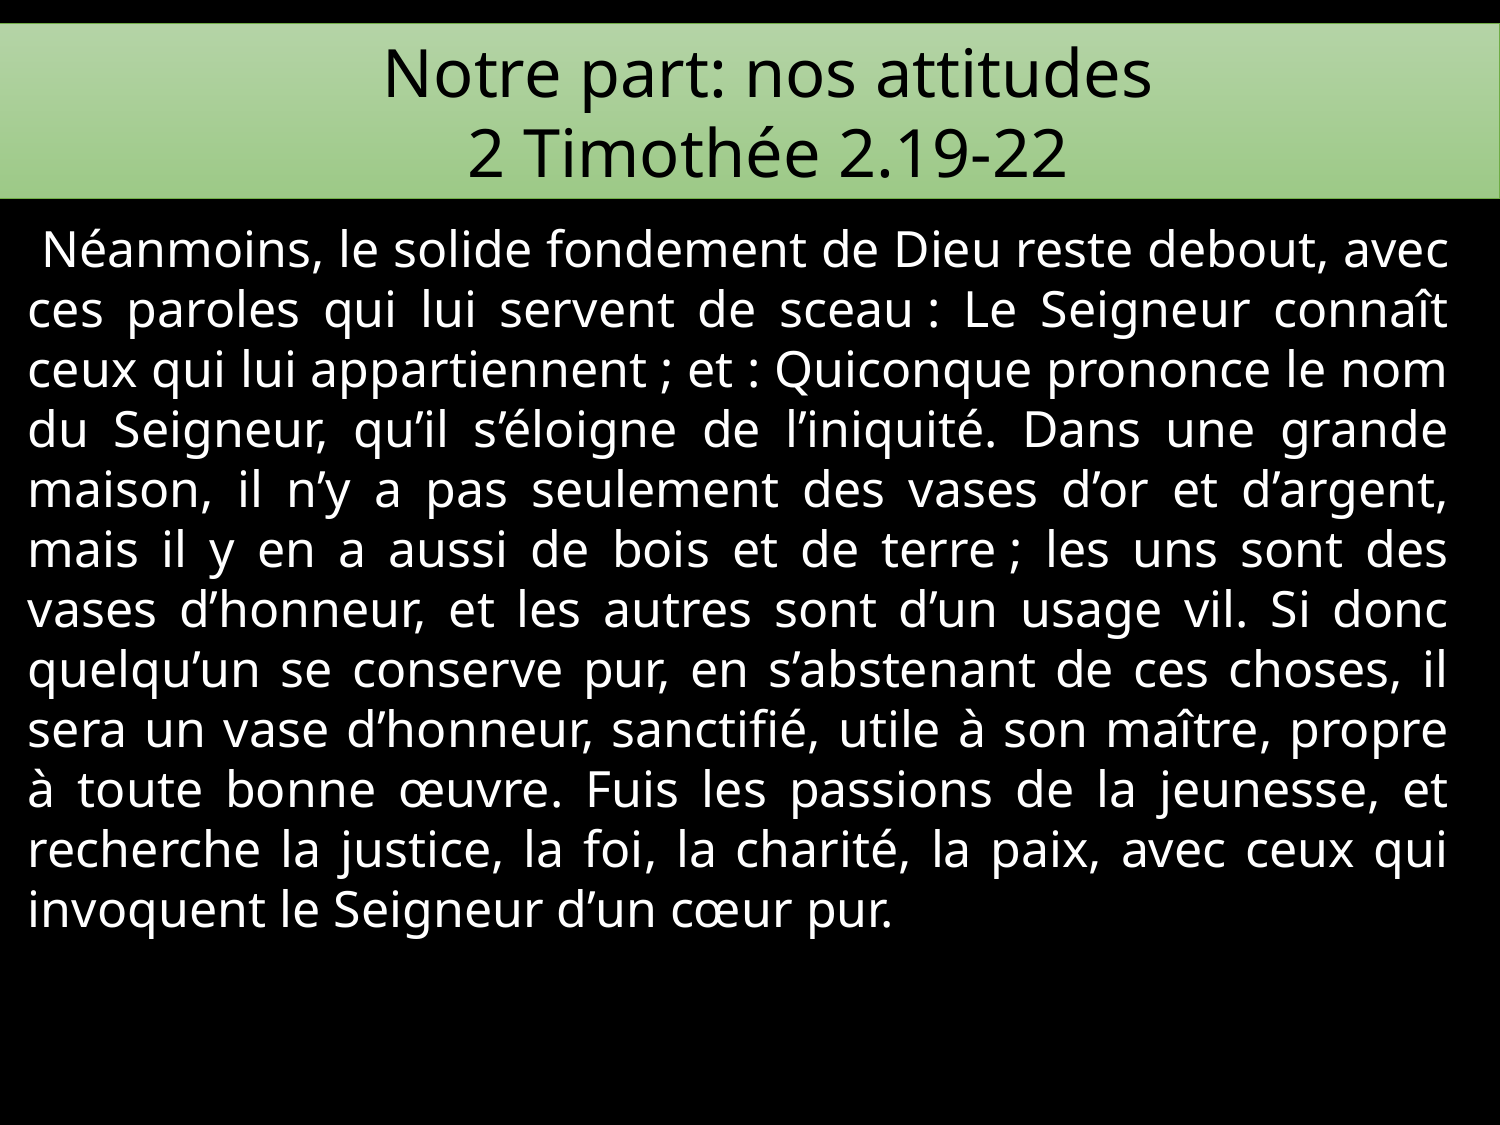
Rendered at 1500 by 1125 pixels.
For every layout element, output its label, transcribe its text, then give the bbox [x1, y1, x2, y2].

text_box Notre part: nos attitudes 2 Timothée 2.19-22 [0, 23, 1500, 199]
text_box Néanmoins, le solide fondement de Dieu reste debout, avec ces paroles qui lui servent de sceau : Le Seigneur connaît ceux qui lui appartiennent ; et : Quiconque prononce le nom du Seigneur, qu’il s’éloigne de l’iniquité. Dans une grande maison, il n’y a pas seulement des vases d’or et d’argent, mais il y en a aussi de bois et de terre ; les uns sont des vases d’honneur, et les autres sont d’un usage vil. Si donc quelqu’un se conserve pur, en s’abstenant de ces choses, il sera un vase d’honneur, sanctifié, utile à son maître, propre à toute bonne œuvre. Fuis les passions de la jeunesse, et recherche la justice, la foi, la charité, la paix, avec ceux qui invoquent le Seigneur d’un cœur pur. [13, 210, 1465, 945]
